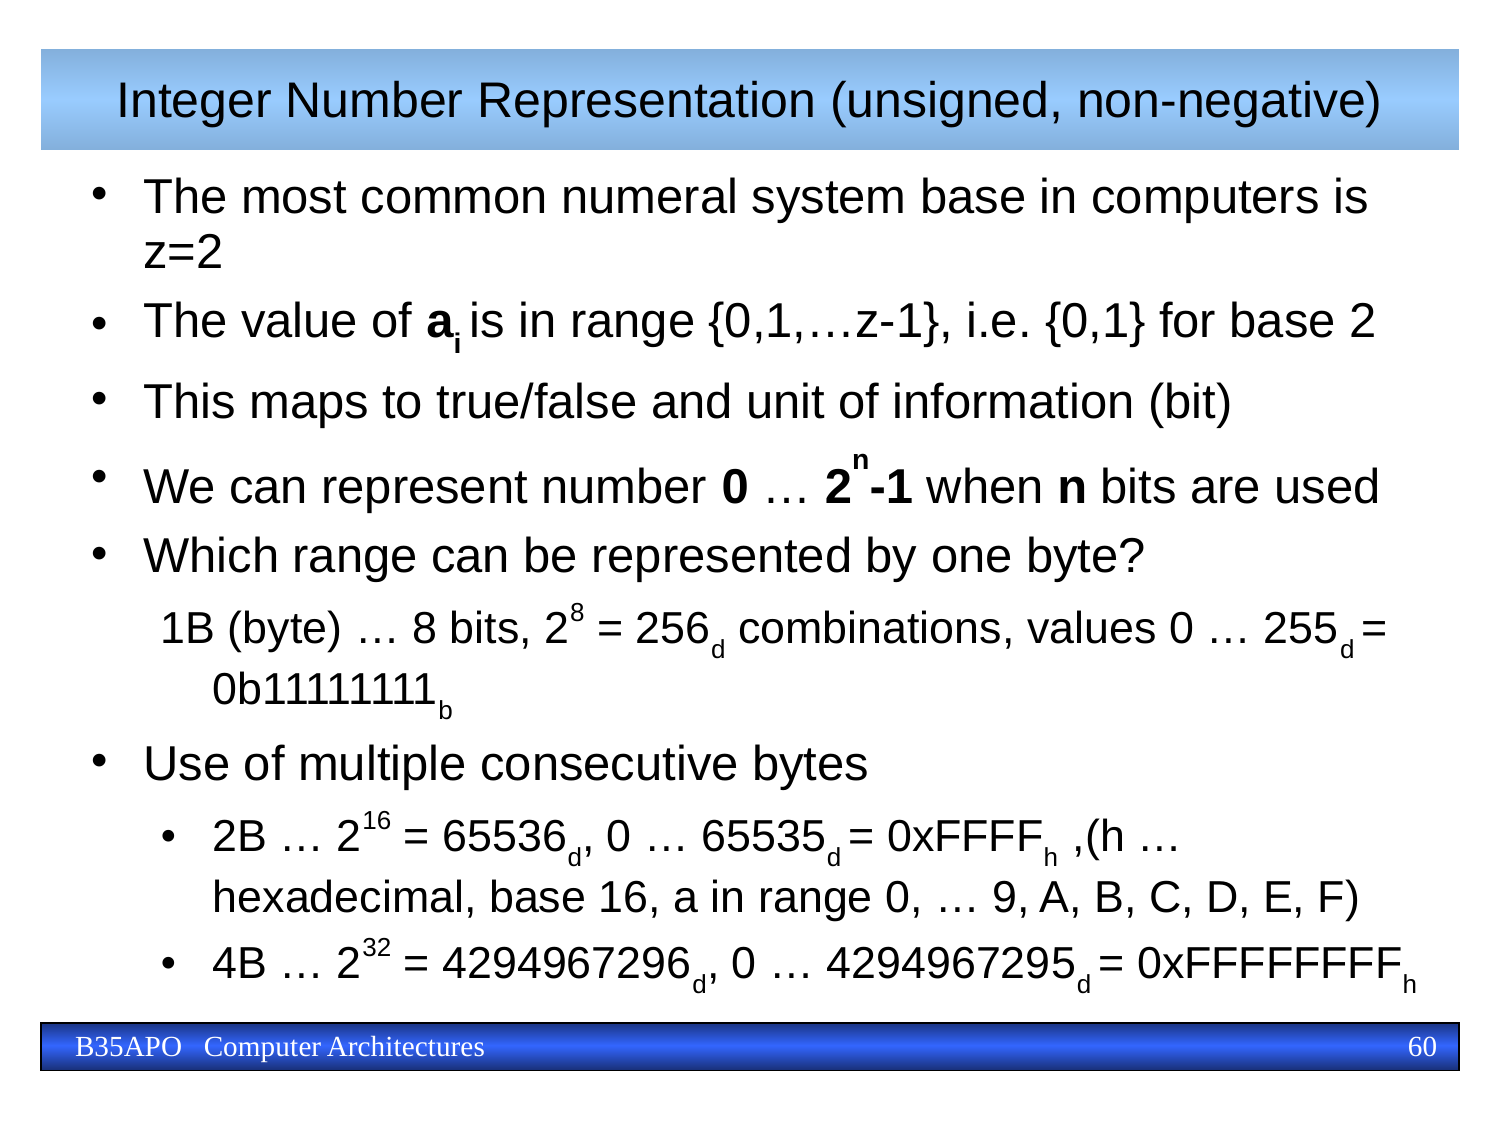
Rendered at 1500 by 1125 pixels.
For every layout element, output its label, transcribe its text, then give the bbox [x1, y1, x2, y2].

list The most common numeral system base in computers is z=2 The value of ai is in range {0,1,…z-1}, i.e. {0,1} for base 2 This maps to true/false and unit of information (bit) We can represent number 0 … 2n-1 when n bits are used Which range can be represented by one byte? 1B (byte) … 8 bits, 28 = 256d combinations, values 0 … 255d = 0b11111111b Use of multiple consecutive bytes 2B … 216 = 65536d, 0 … 65535d = 0xFFFFh ,(h … hexadecimal, base 16, a in range 0, … 9, A, B, C, D, E, F) 4B … 232 = 4294967296d, 0 … 4294967295d = 0xFFFFFFFFh [73, 165, 1424, 1019]
title Integer Number Representation (unsigned, non-negative) [41, 49, 1459, 150]
